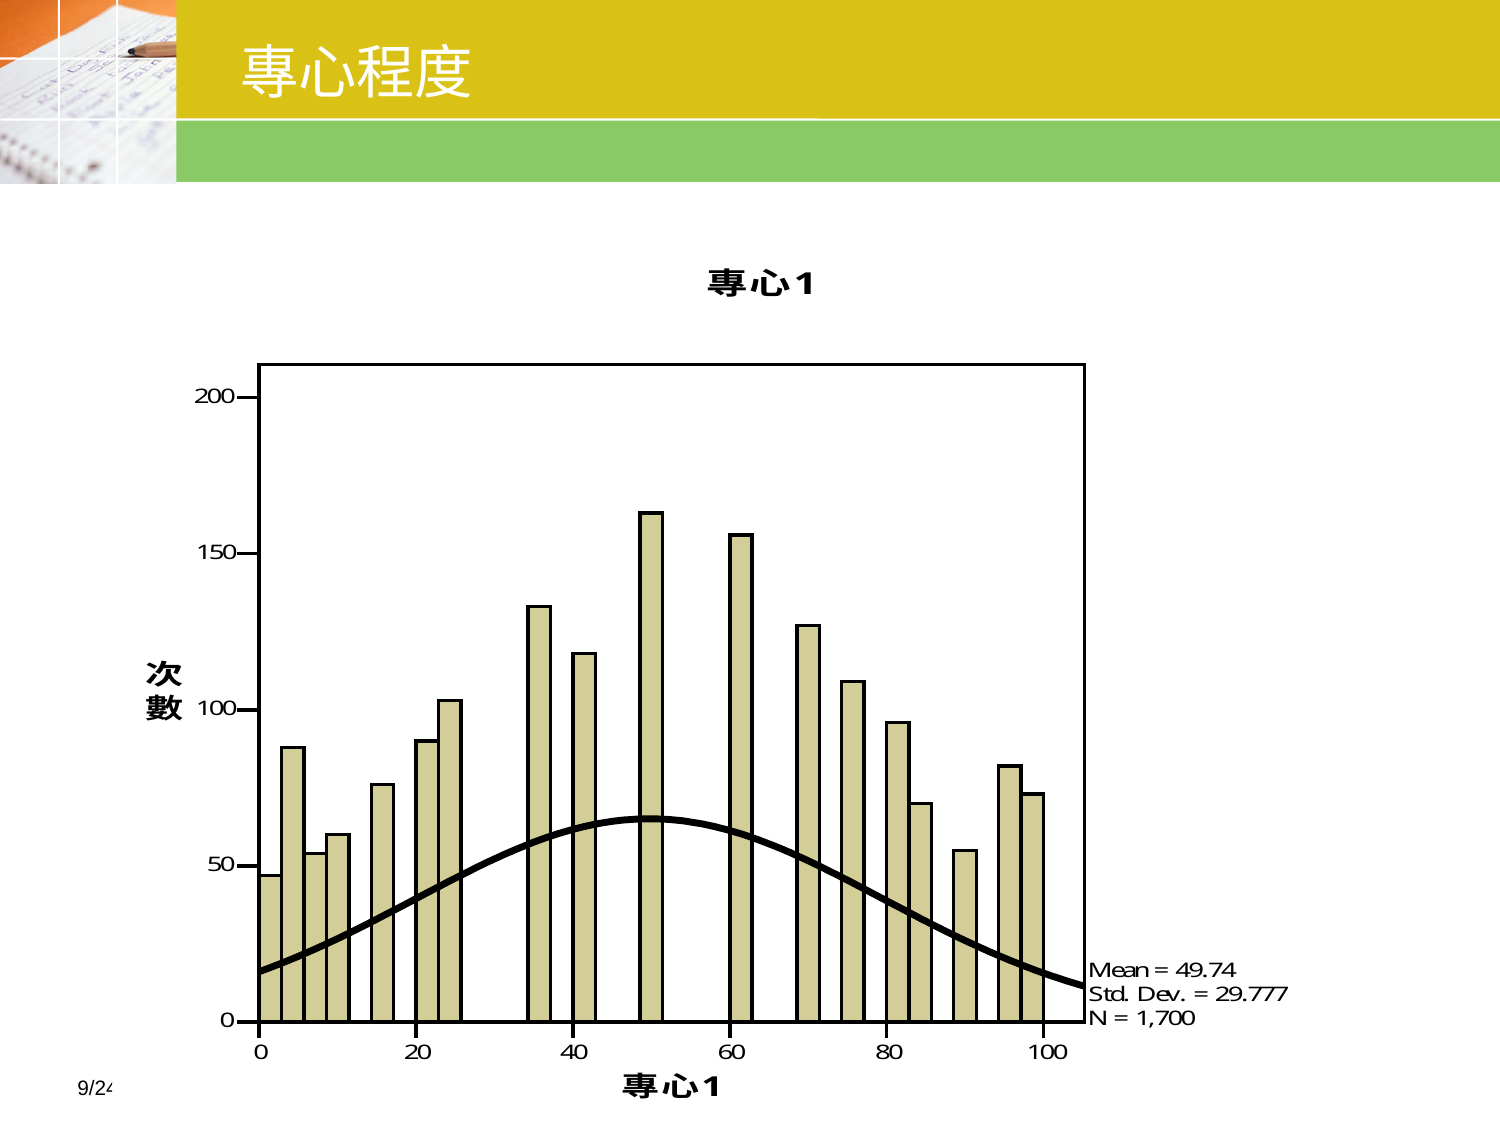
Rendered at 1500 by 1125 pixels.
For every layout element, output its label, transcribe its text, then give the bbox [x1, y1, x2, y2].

picture [112, 184, 1412, 1125]
text_box [62, 1067, 112, 1111]
title 專心程度 [225, 28, 1388, 109]
